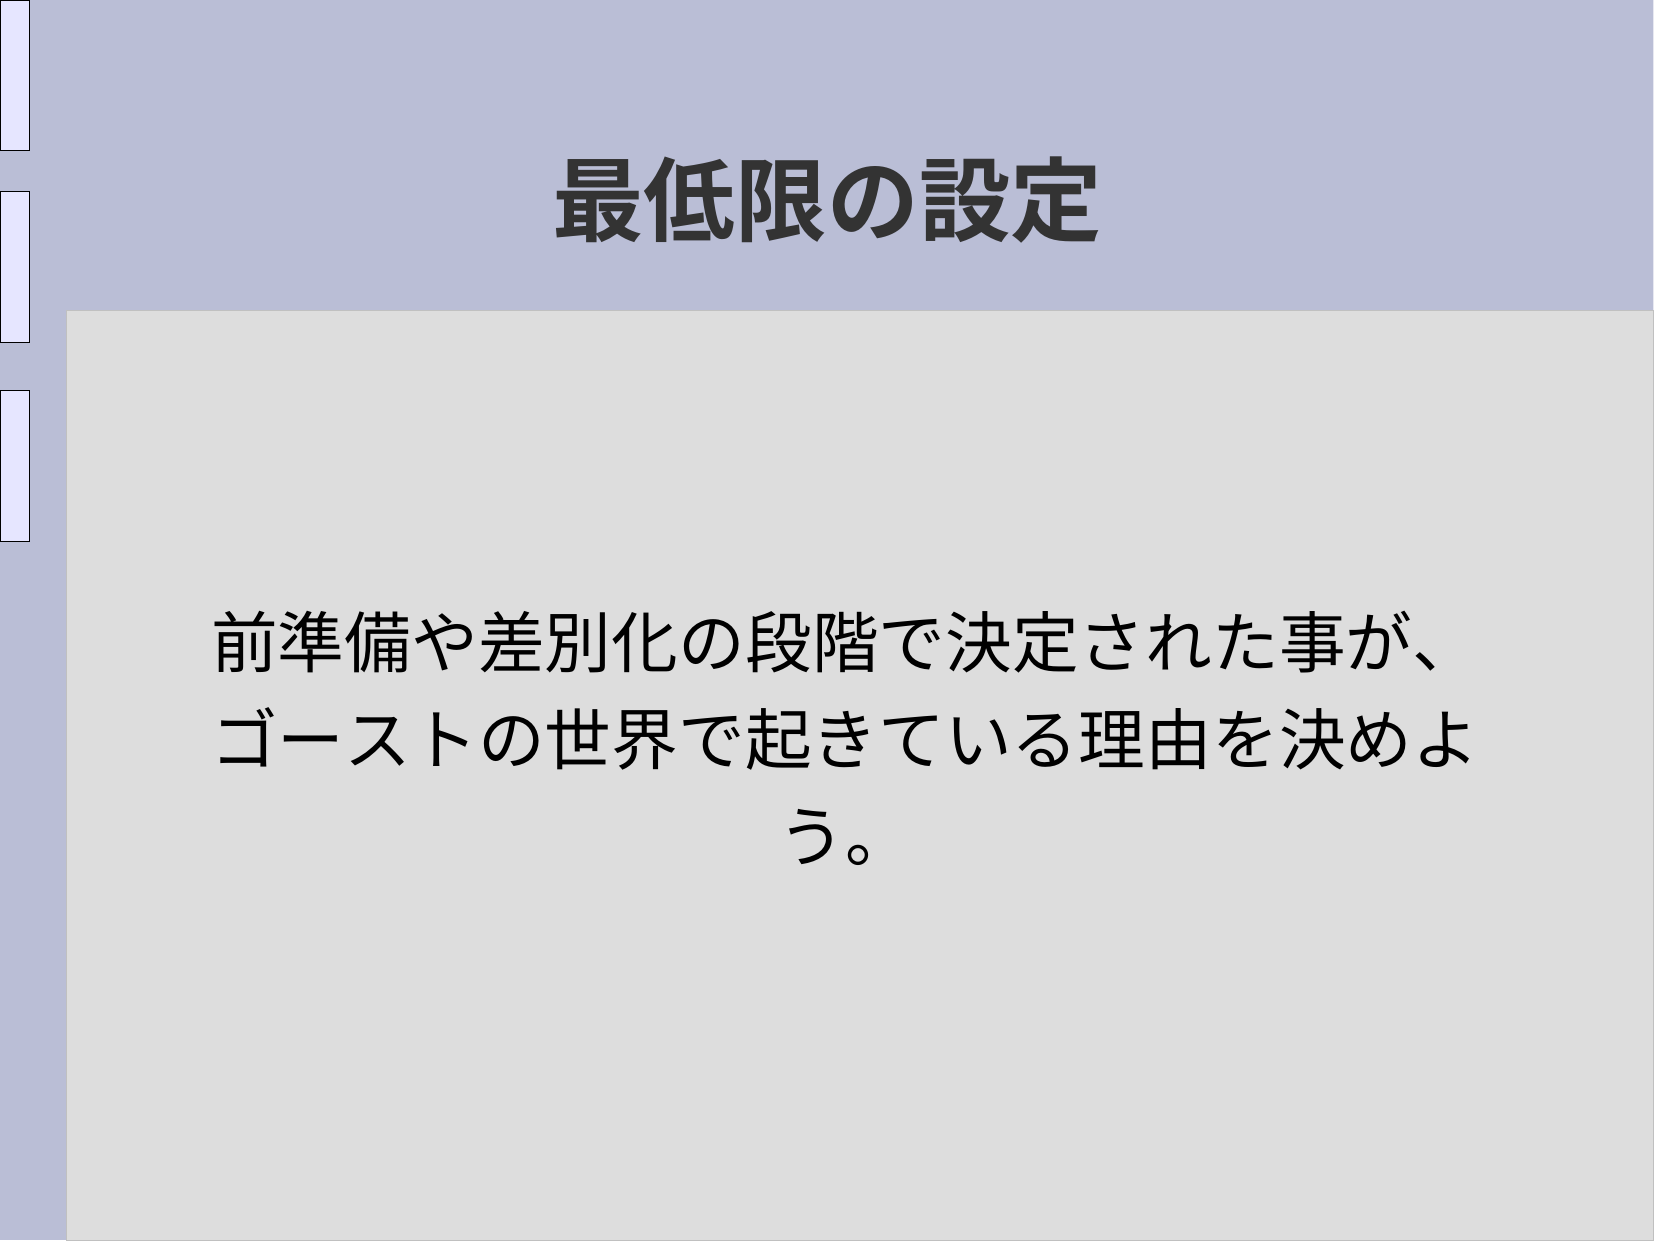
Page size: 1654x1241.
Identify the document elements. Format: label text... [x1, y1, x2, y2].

subtitle 前準備や差別化の段階で決定された事が、ゴーストの世界で起きている理由を決めよう。 [121, 344, 1534, 1127]
title 最低限の設定 [121, 91, 1534, 299]
